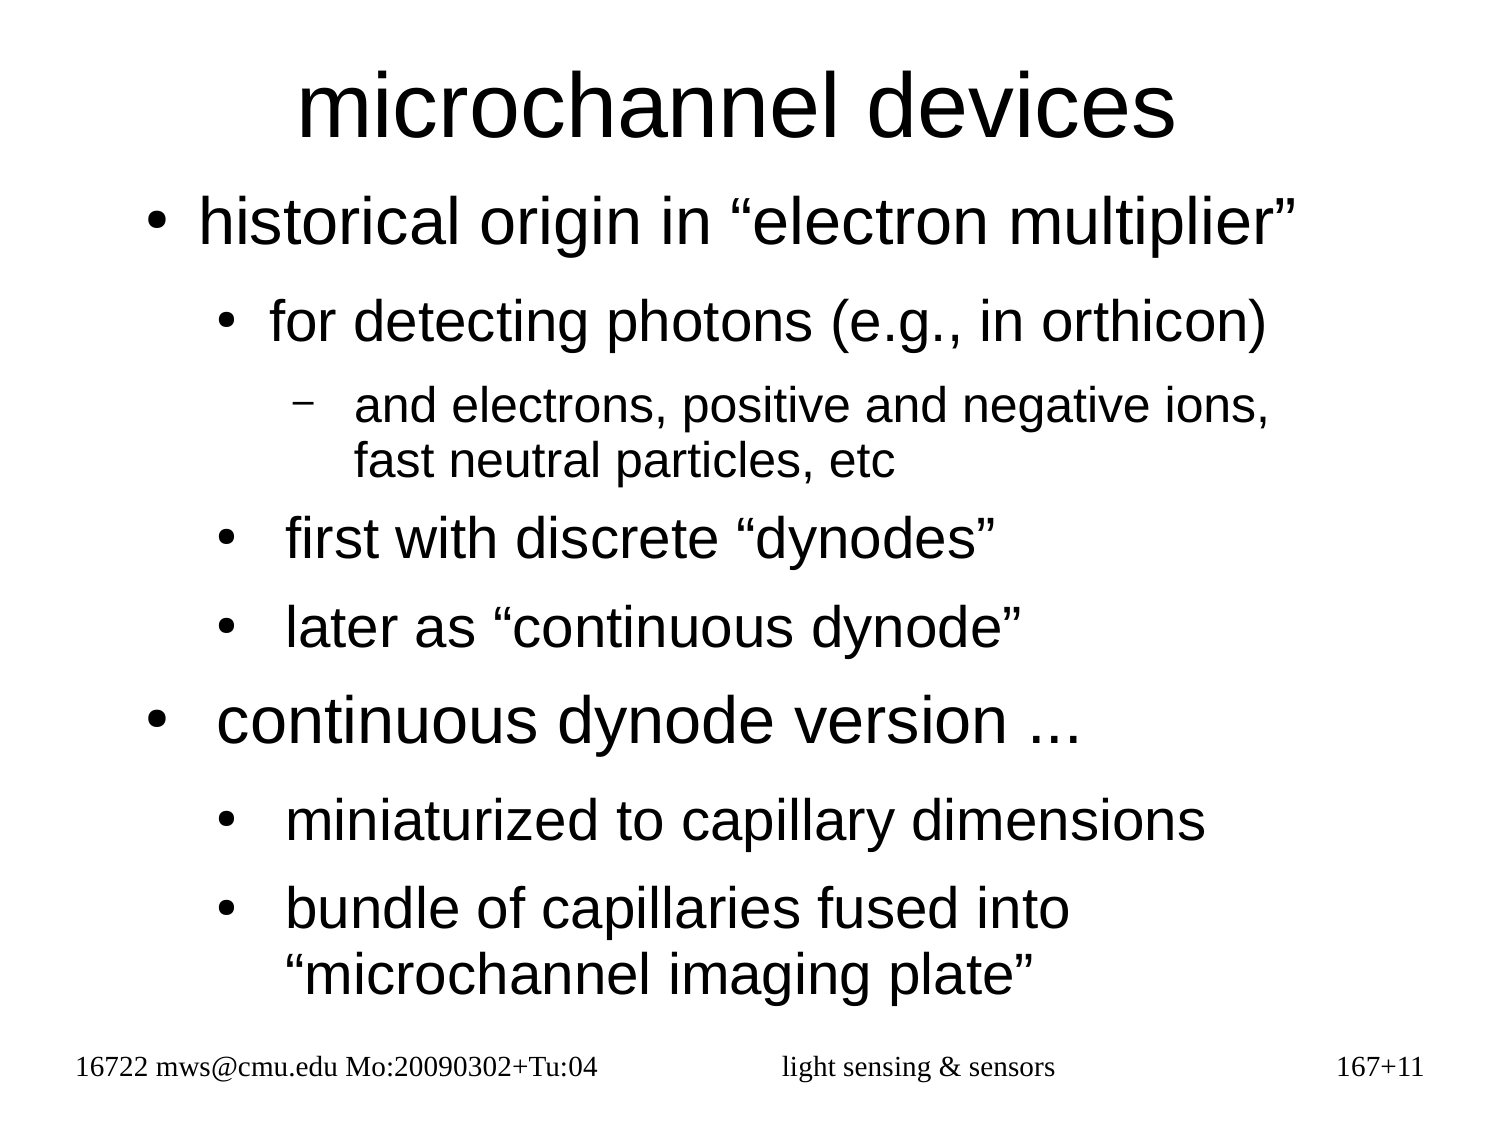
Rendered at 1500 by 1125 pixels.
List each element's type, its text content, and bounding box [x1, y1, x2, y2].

list historical origin in “electron multiplier” for detecting photons (e.g., in orthicon) and electrons, positive and negative ions, fast neutral particles, etc first with discrete “dynodes” later as “continuous dynode” continuous dynode version ... miniaturized to capillary dimensions bundle of capillaries fused into “microchannel imaging plate” [112, 176, 1388, 1013]
title microchannel devices [99, 47, 1375, 166]
